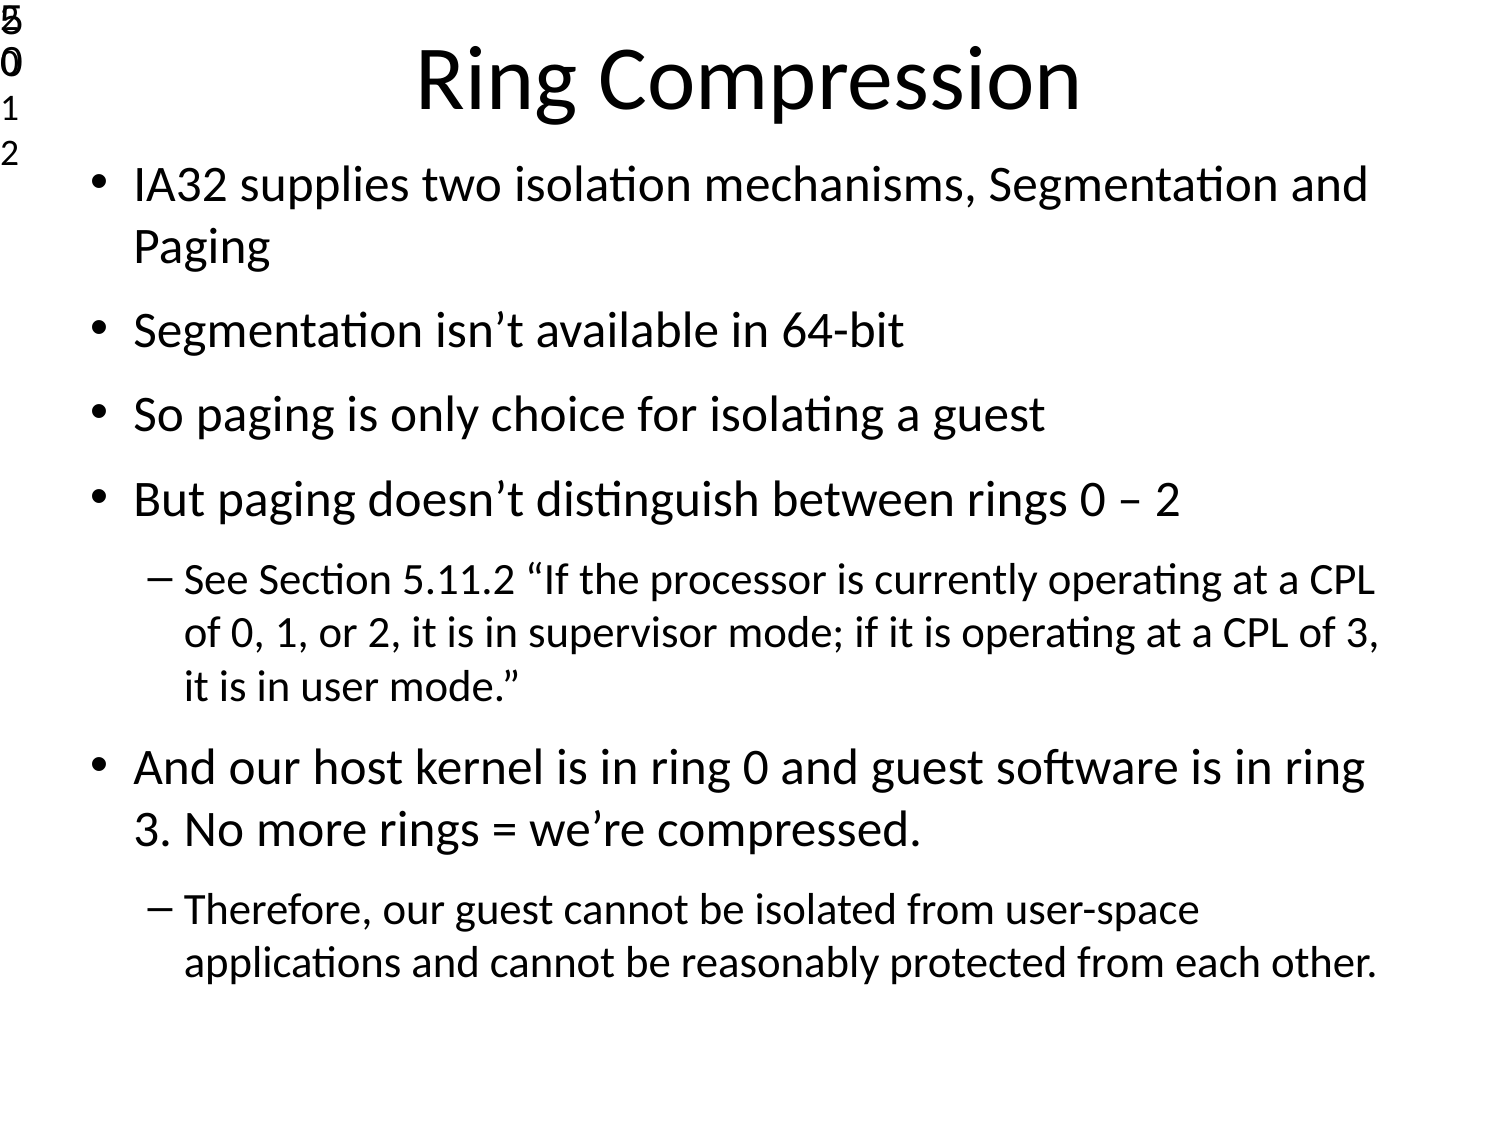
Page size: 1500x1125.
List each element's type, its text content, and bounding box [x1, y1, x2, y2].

title Ring Compression [75, 0, 1425, 142]
list IA32 supplies two isolation mechanisms, Segmentation and Paging Segmentation isn’t available in 64-bit So paging is only choice for isolating a guest But paging doesn’t distinguish between rings 0 – 2 See Section 5.11.2 “If the processor is currently operating at a CPL of 0, 1, or 2, it is in supervisor mode; if it is operating at a CPL of 3, it is in user mode.” And our host kernel is in ring 0 and guest software is in ring 3. No more rings = we’re compressed. Therefore, our guest cannot be isolated from user-space applications and cannot be reasonably protected from each other. [75, 142, 1425, 1043]
